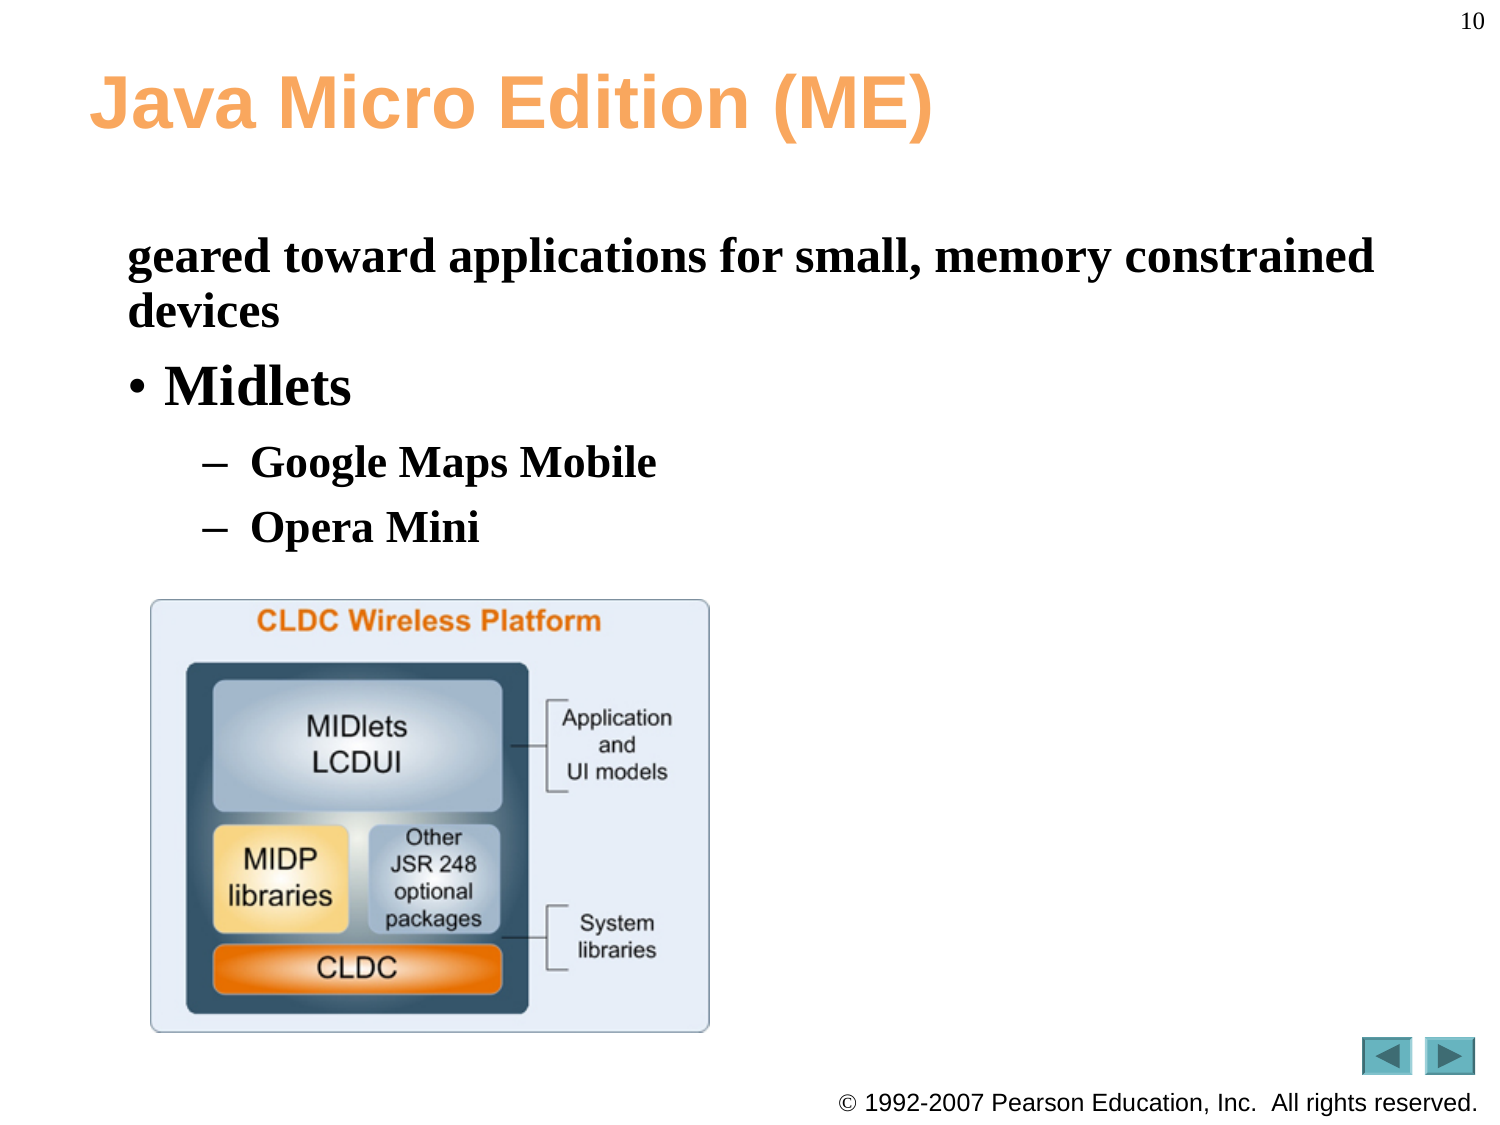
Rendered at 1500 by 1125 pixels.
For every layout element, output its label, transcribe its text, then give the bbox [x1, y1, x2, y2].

list geared toward applications for small, memory constrained devices Midlets Google Maps Mobile Opera Mini [112, 220, 1425, 964]
picture [150, 599, 710, 1033]
title Java Micro Edition (ME) [75, 16, 1426, 197]
